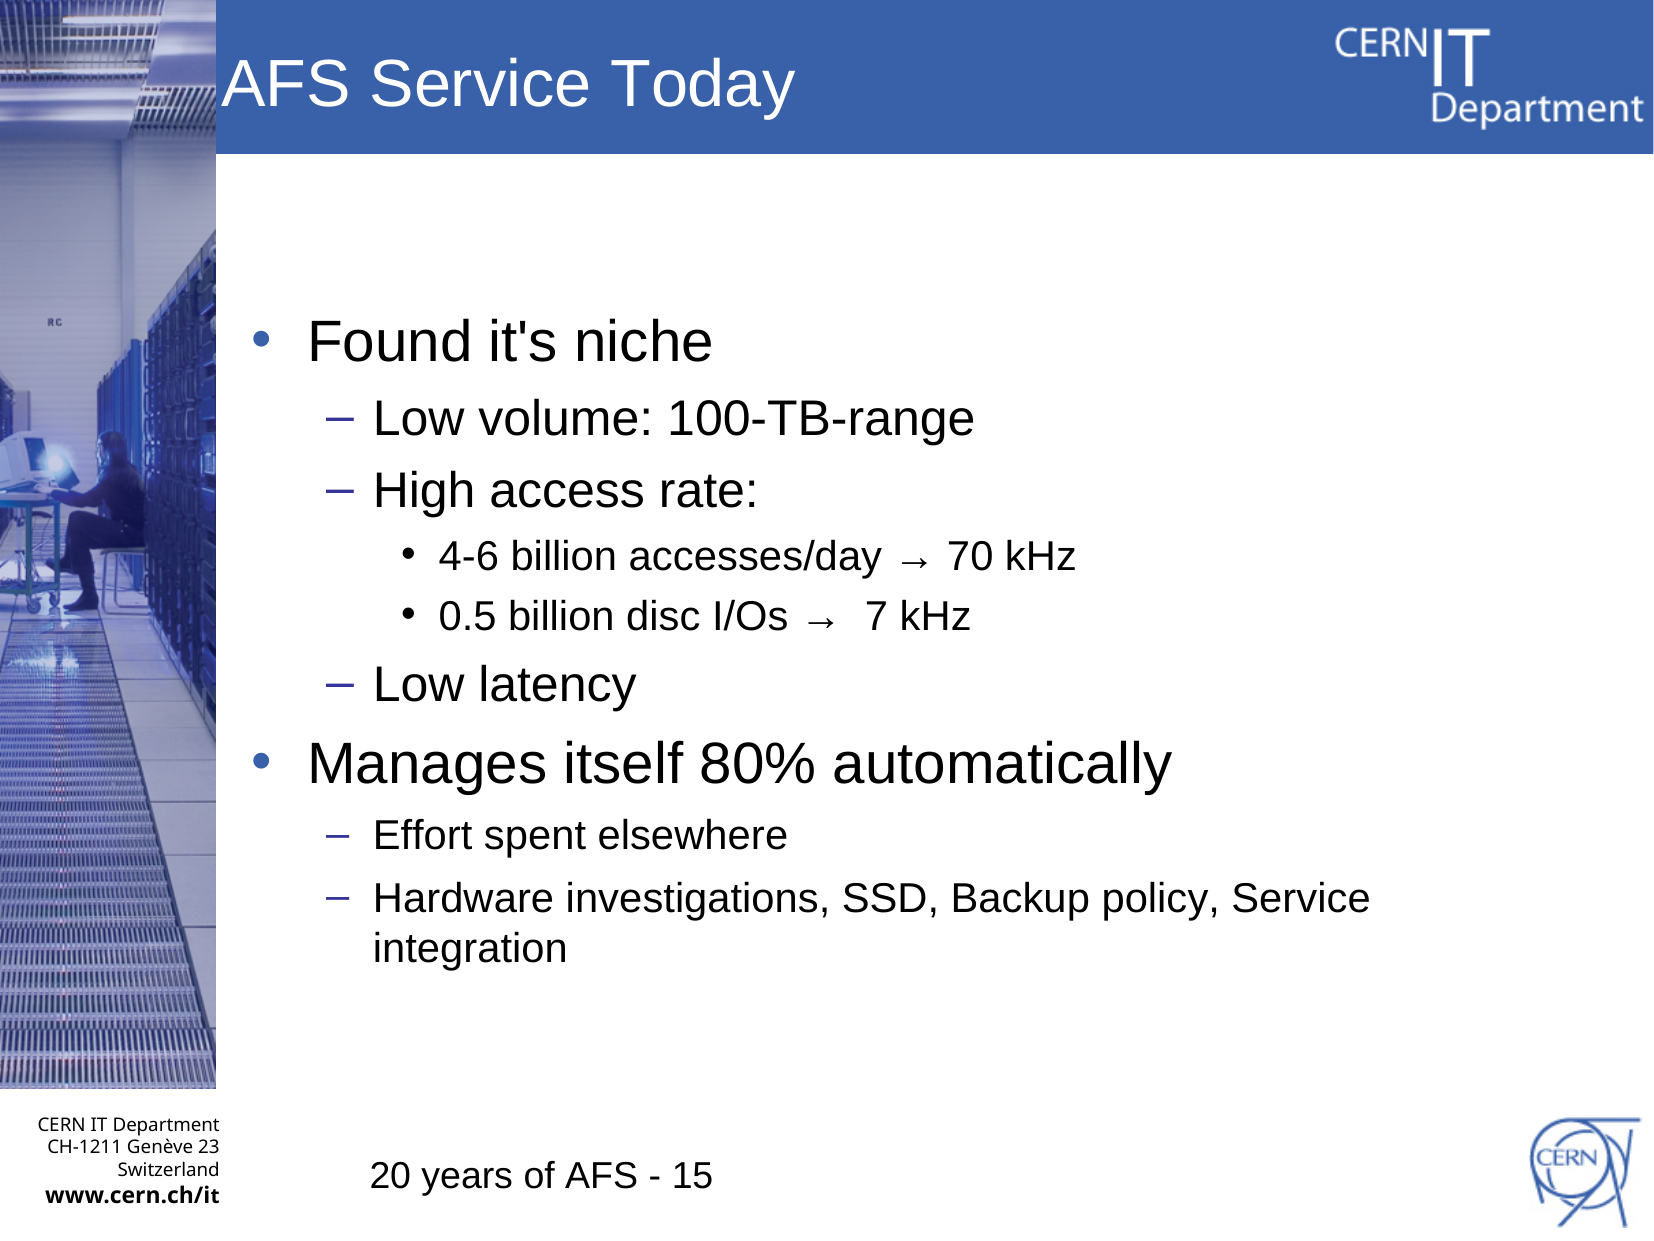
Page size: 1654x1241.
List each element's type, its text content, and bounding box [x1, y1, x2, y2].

list Found it's niche Low volume: 100-TB-range High access rate: 4-6 billion accesses/day → 70 kHz 0.5 billion disc I/Os → 7 kHz Low latency Manages itself 80% automatically Effort spent elsewhere Hardware investigations, SSD, Backup policy, Service integration [236, 295, 1577, 1115]
title AFS Service Today [206, 12, 1182, 148]
picture [1529, 1116, 1642, 1228]
picture [216, 0, 1654, 154]
